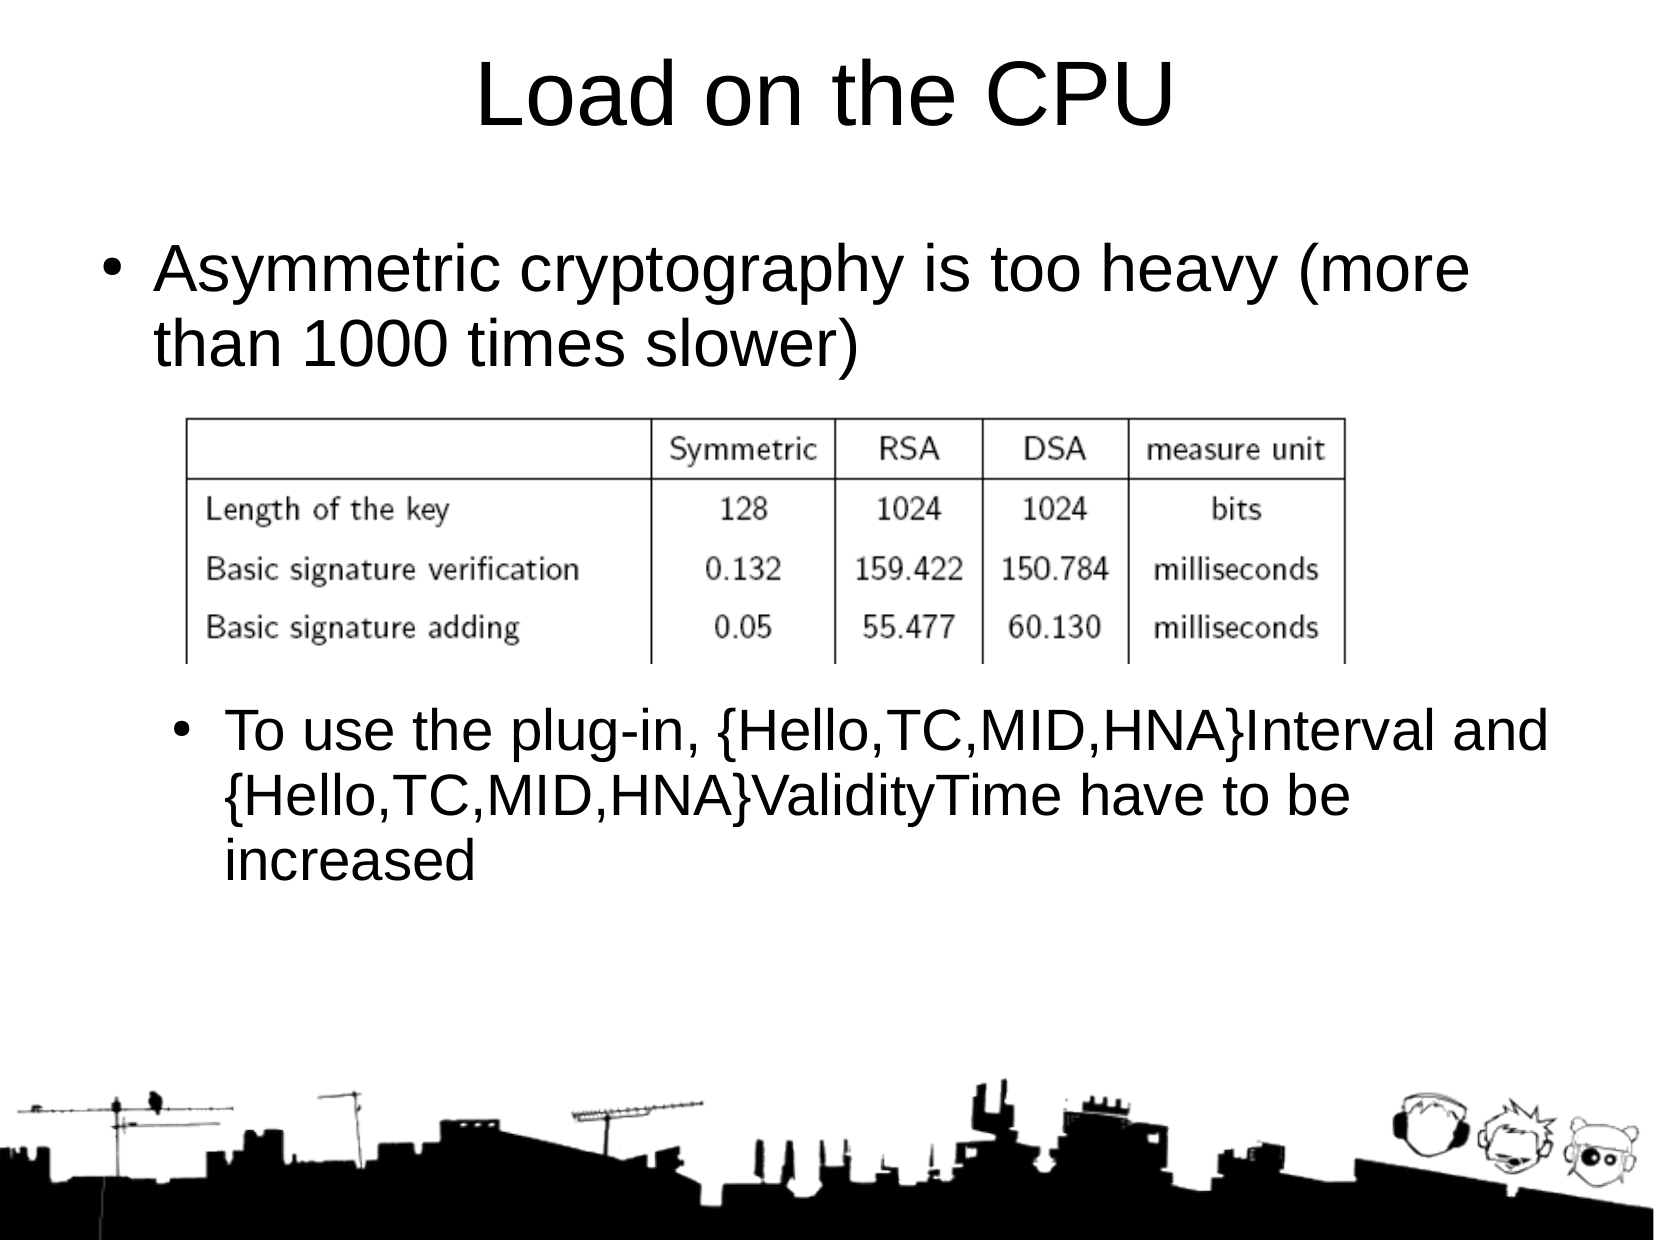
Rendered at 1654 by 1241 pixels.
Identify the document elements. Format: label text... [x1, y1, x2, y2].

picture [0, 1077, 82, 1240]
list To use the plug-in, {Hello,TC,MID,HNA}Interval and {Hello,TC,MID,HNA}ValidityTime have to be increased [82, 697, 1571, 1241]
picture [1571, 1077, 1654, 1240]
list Asymmetric cryptography is too heavy (more than 1000 times slower) [82, 231, 1571, 623]
picture [170, 402, 1366, 664]
title Load on the CPU [82, 0, 1571, 191]
